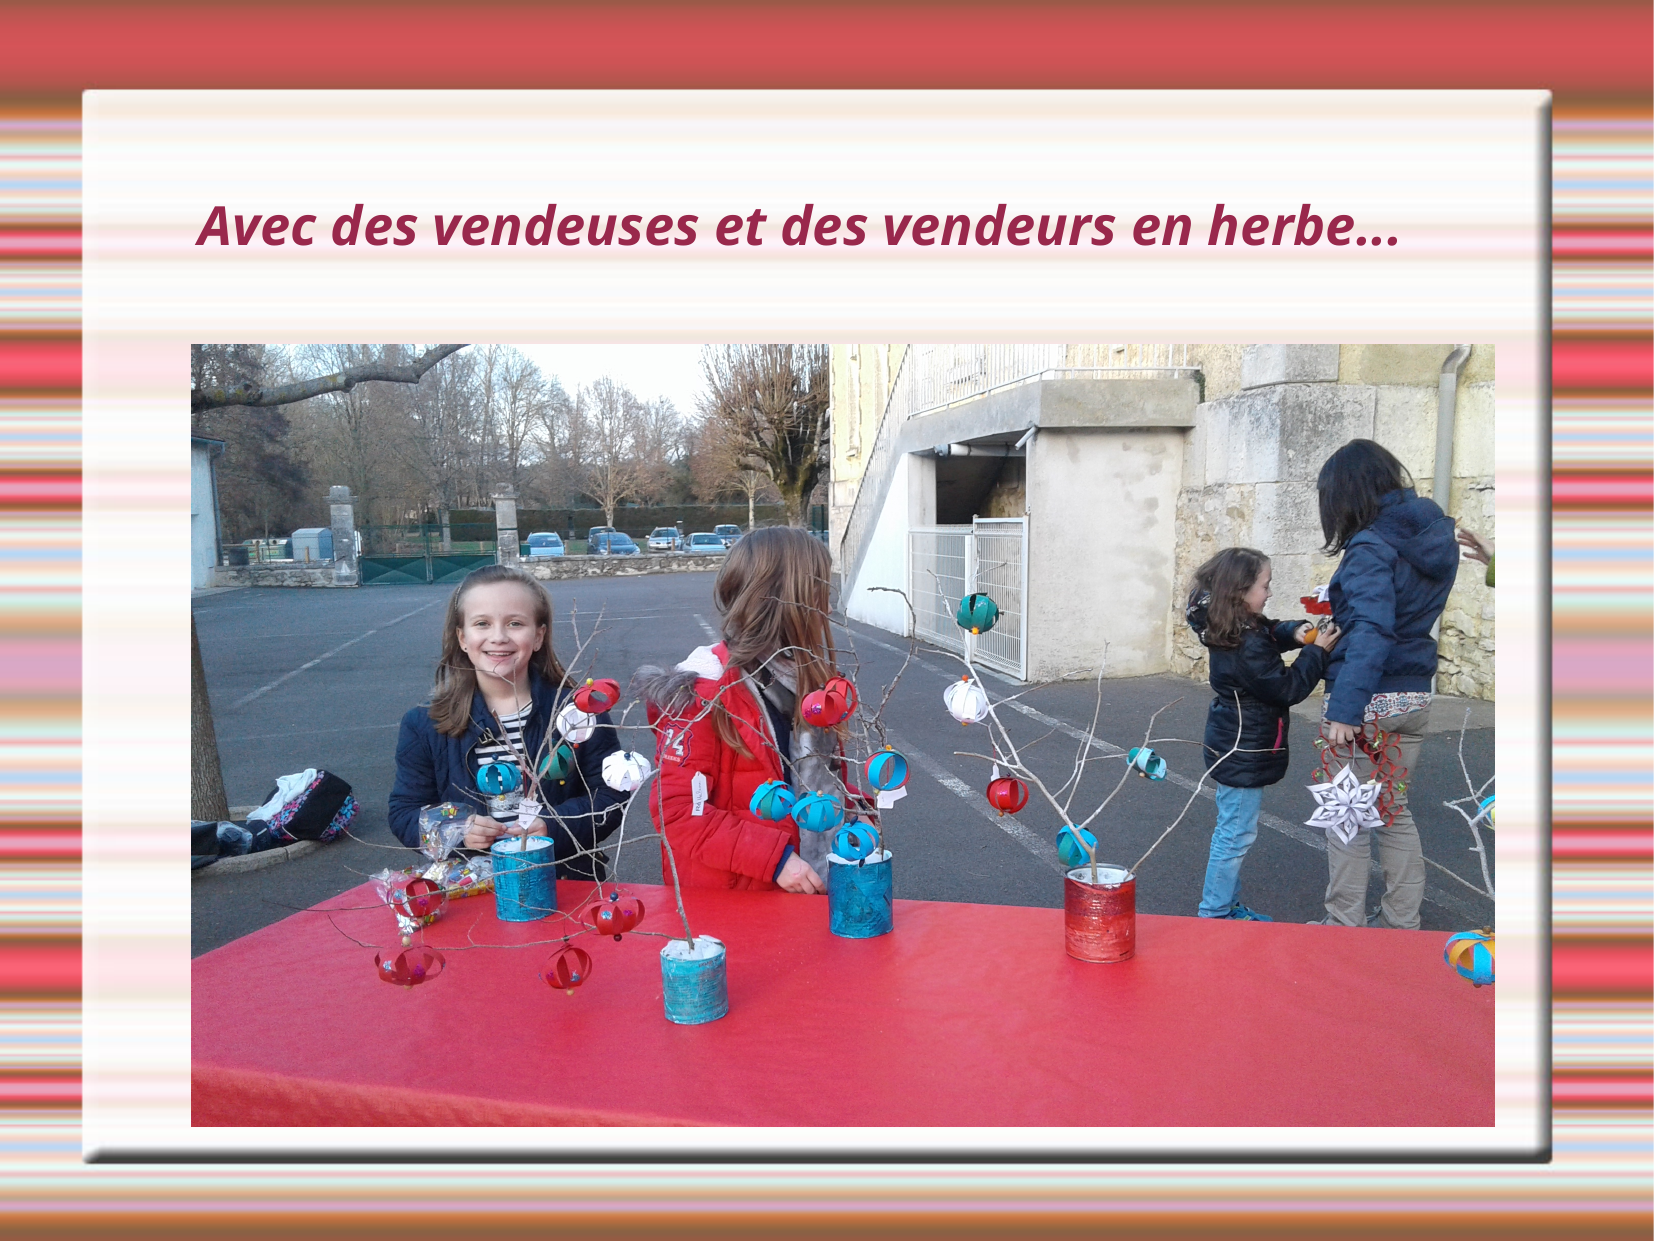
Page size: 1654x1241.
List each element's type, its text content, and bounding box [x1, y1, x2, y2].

title Avec des vendeuses et des vendeurs en herbe... [78, 114, 1524, 322]
picture [0, 0, 1654, 1241]
